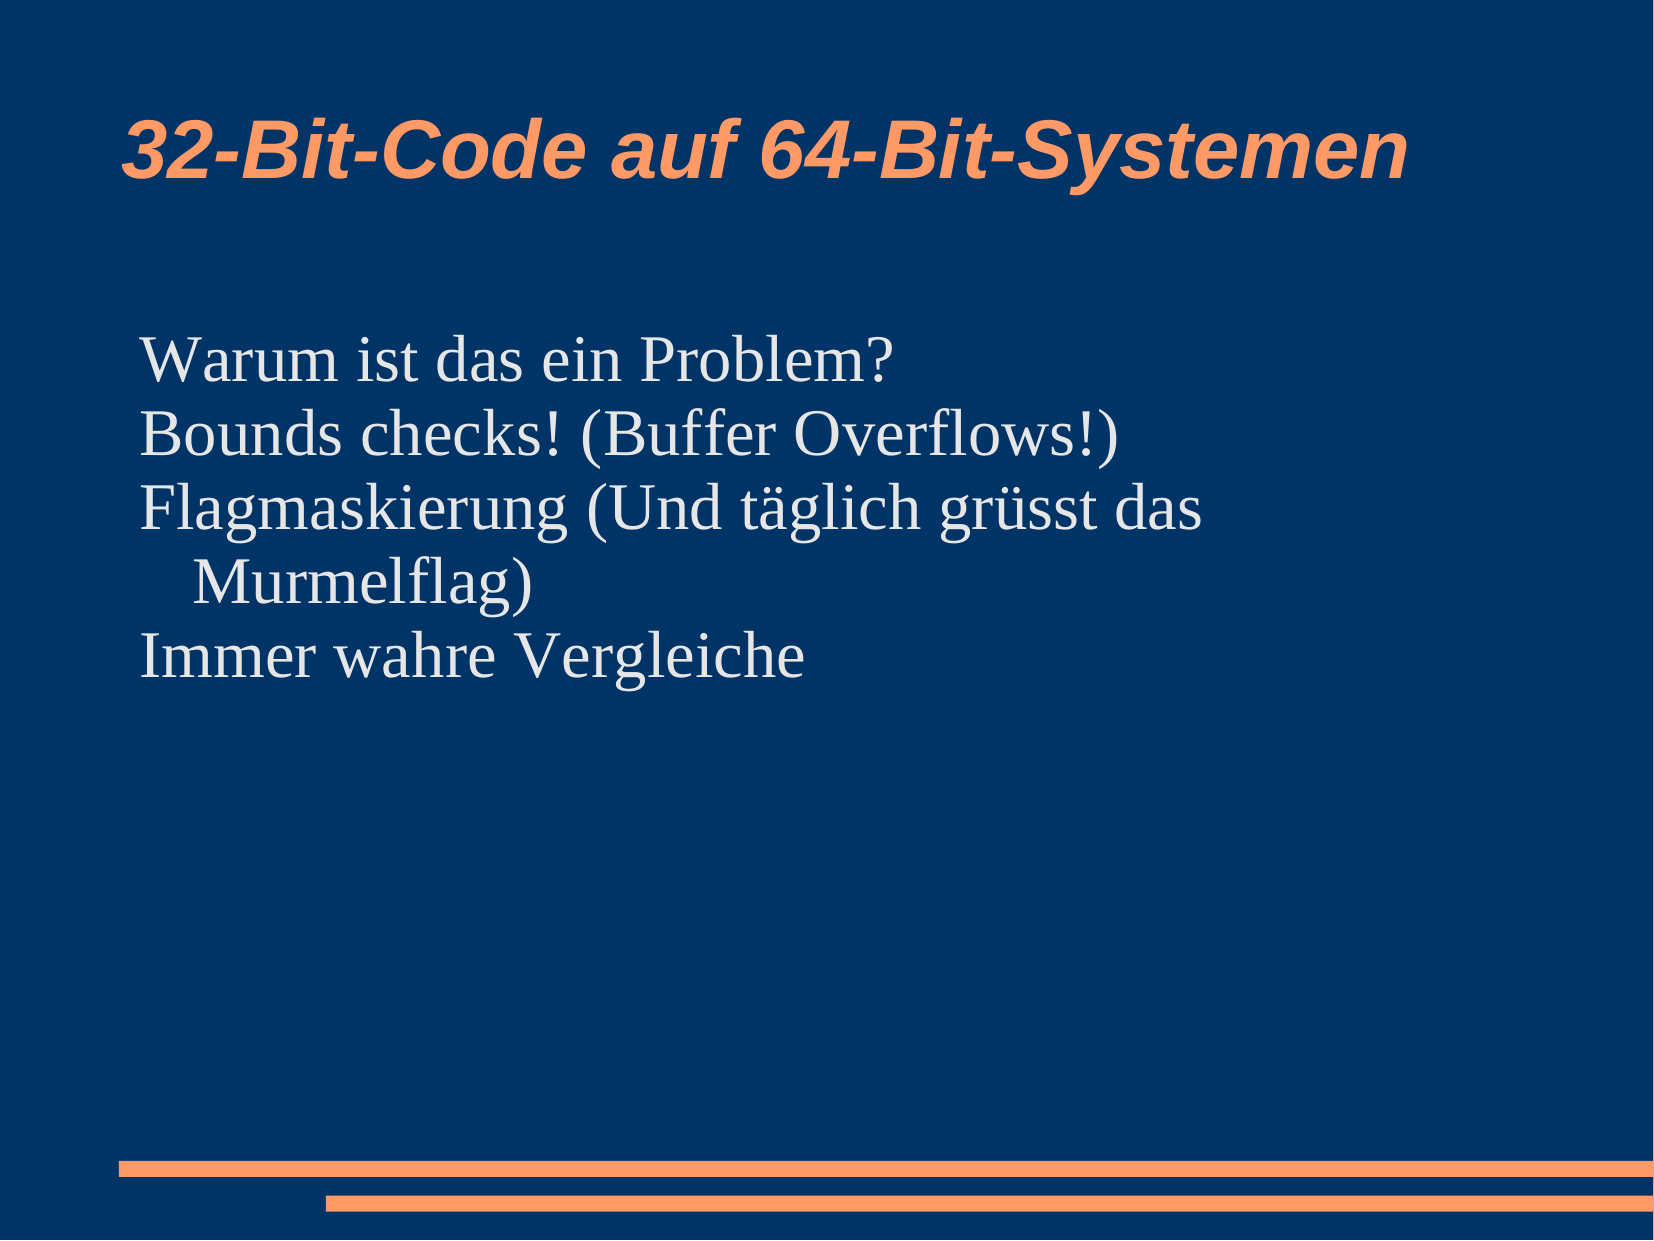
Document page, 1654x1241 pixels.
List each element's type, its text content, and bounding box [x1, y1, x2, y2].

title 32-Bit-Code auf 64-Bit-Systemen [121, 53, 1534, 247]
list Warum ist das ein Problem? Bounds checks! (Buffer Overflows!) Flagmaskierung (Und täglich grüsst das Murmelflag) Immer wahre Vergleiche [121, 322, 1561, 1118]
